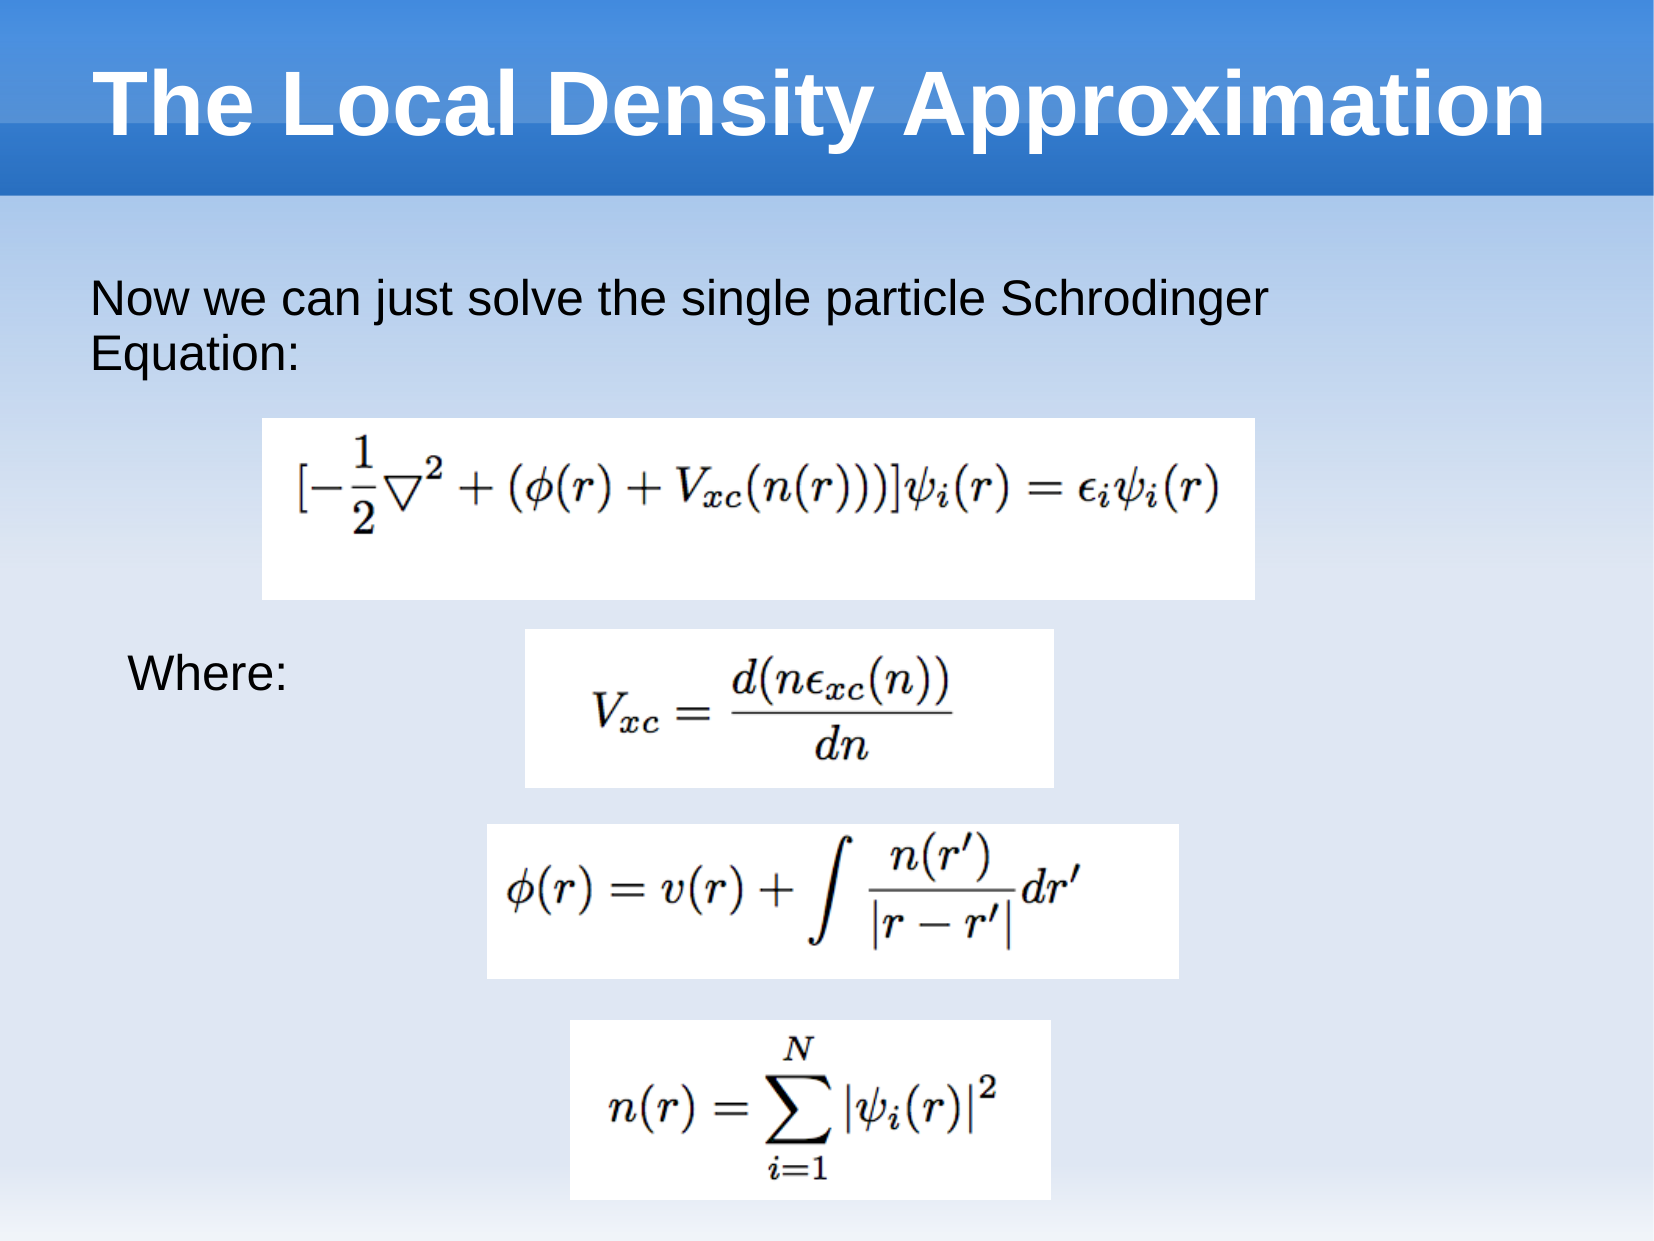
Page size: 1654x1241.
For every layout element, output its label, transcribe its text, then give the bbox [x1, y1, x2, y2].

text_box Where: [112, 637, 525, 711]
text_box Now we can just solve the single particle Schrodinger Equation: [75, 262, 1501, 394]
picture [0, 0, 1654, 1241]
title The Local Density Approximation [76, 0, 1565, 211]
